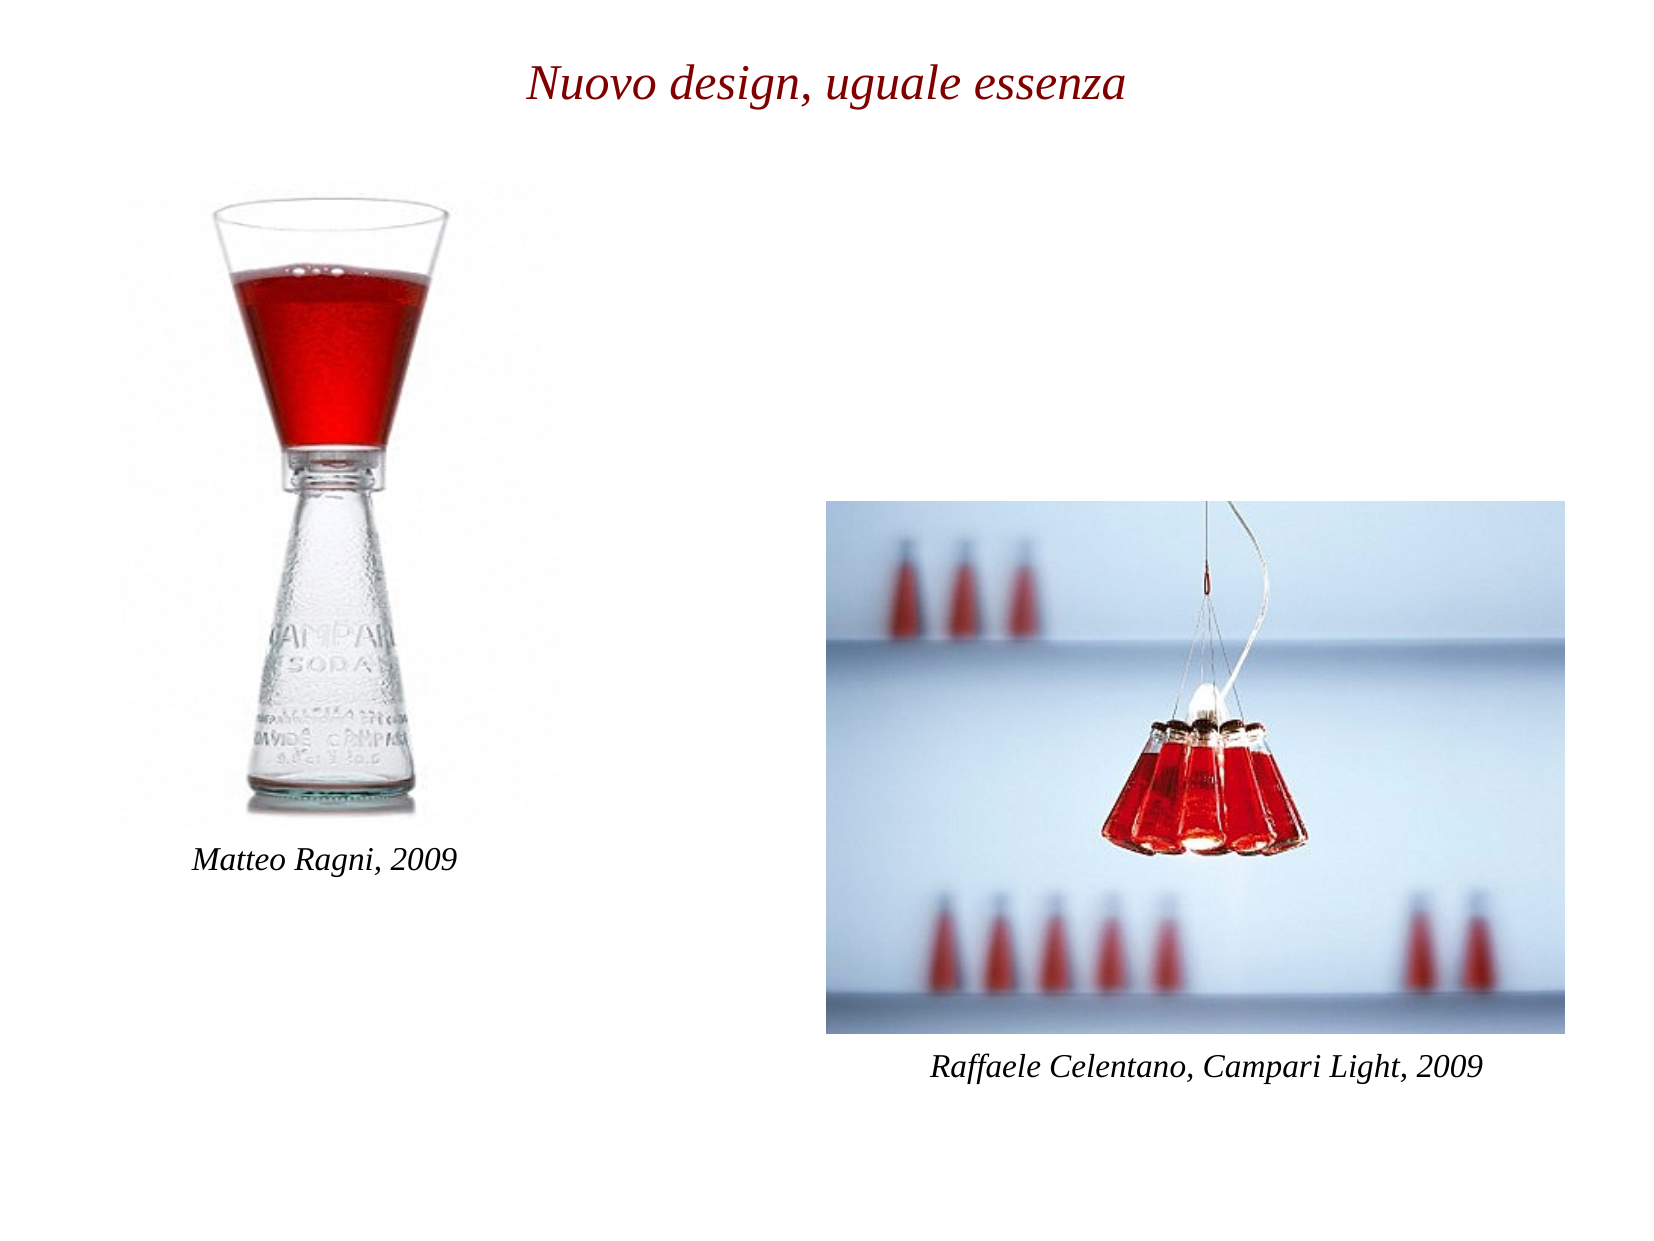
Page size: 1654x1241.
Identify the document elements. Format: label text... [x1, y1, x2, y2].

picture [826, 501, 1565, 1034]
picture [118, 179, 562, 827]
text_box Nuovo design, uguale essenza [0, 47, 1654, 119]
text_box Matteo Ragni, 2009 [177, 833, 502, 886]
text_box Raffaele Celentano, Campari Light, 2009 [915, 1039, 1506, 1093]
